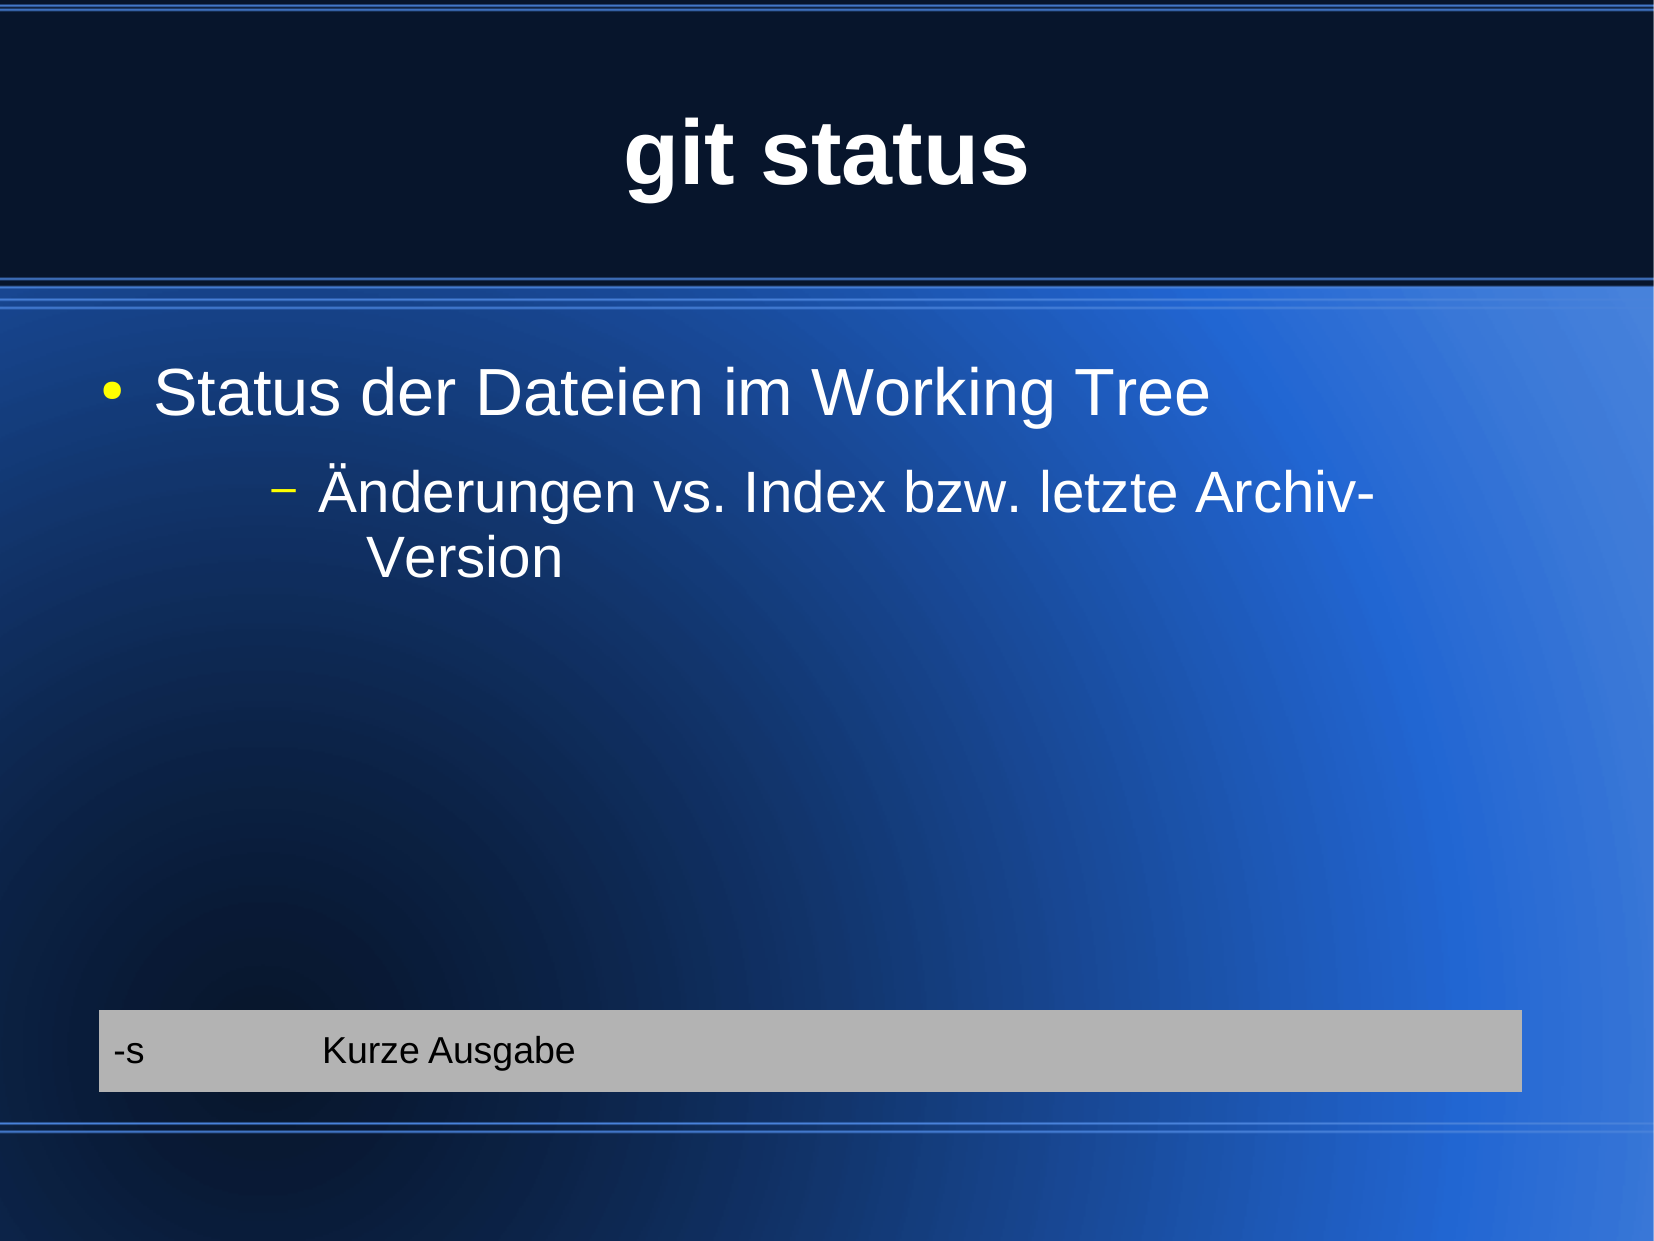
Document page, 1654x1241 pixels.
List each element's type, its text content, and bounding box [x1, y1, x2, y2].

title git status [82, 49, 1571, 257]
picture [0, 0, 1654, 1241]
table_header Kurze Ausgabe [307, 1010, 1522, 1092]
list Status der Dateien im Working Tree Änderungen vs. Index bzw. letzte Archiv-Version [82, 355, 1571, 638]
table_header -s [99, 1010, 307, 1092]
